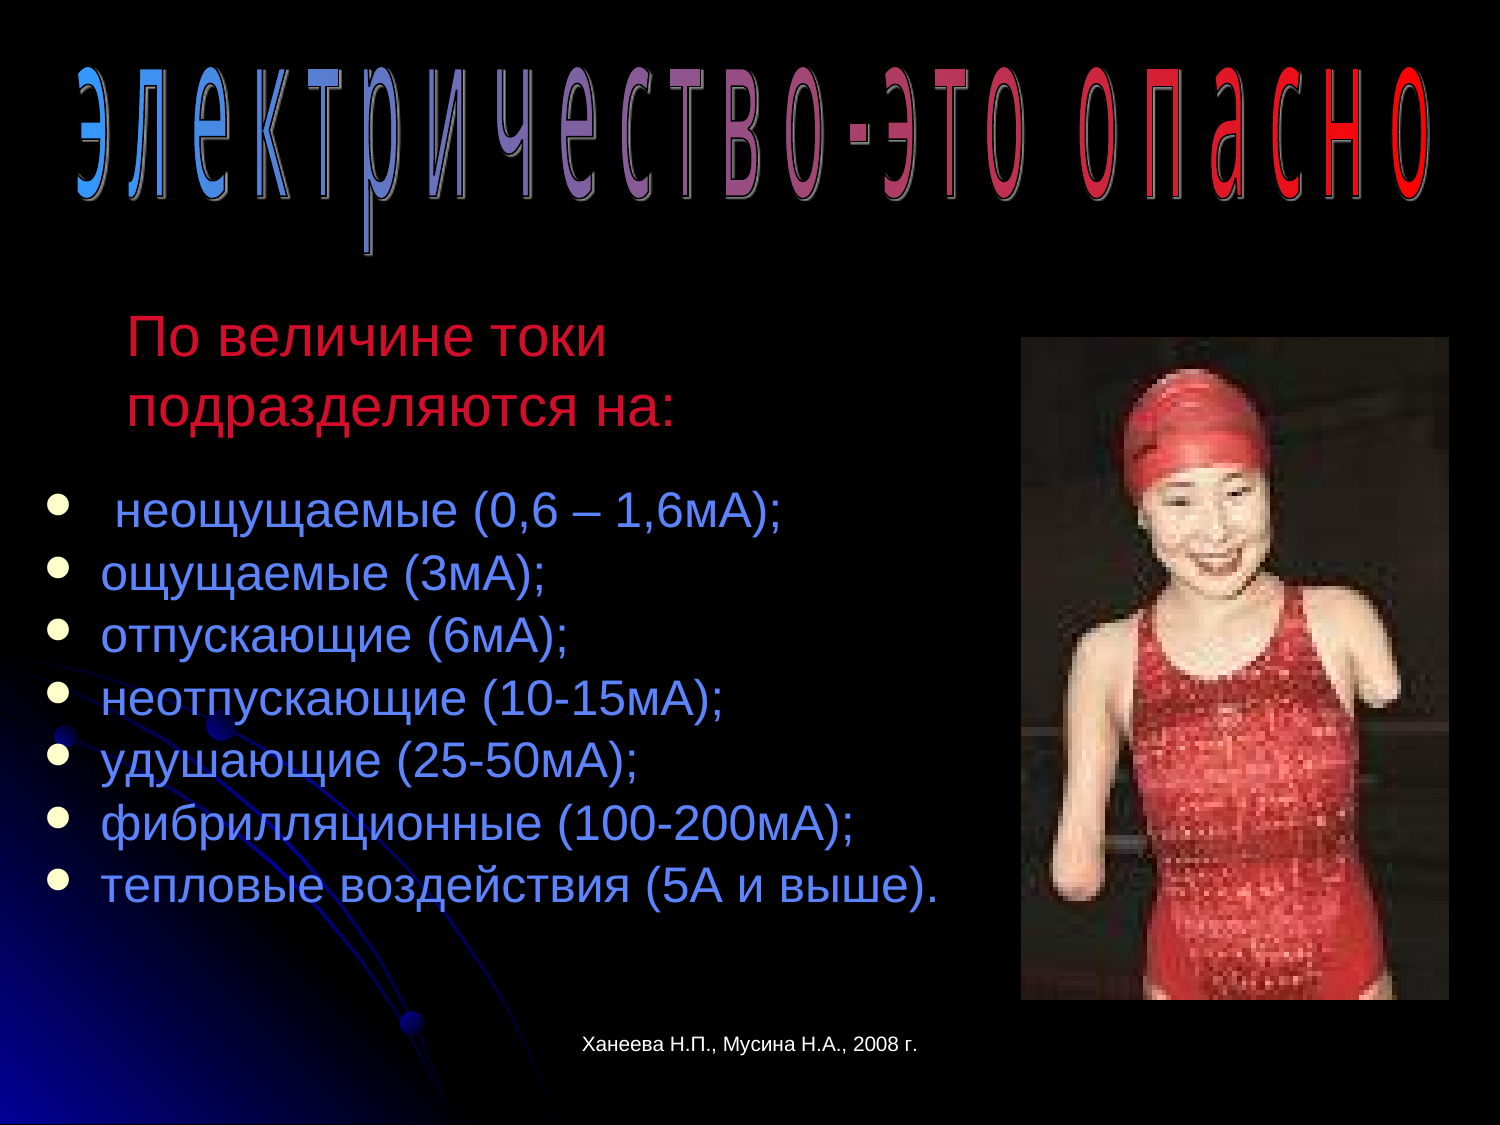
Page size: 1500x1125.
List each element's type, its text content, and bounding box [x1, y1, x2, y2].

text_box электричество-это опасно [307, 68, 339, 197]
text_box электричество-это опасно [1271, 66, 1300, 199]
text_box электричество-это опасно [1325, 68, 1359, 197]
text_box электричество-это опасно [934, 68, 966, 197]
text_box электричество-это опасно [725, 68, 758, 197]
text_box электричество-это опасно [76, 66, 107, 199]
text_box электричество-это опасно [1146, 68, 1179, 197]
text_box электричество-это опасно [986, 66, 1022, 199]
text_box электричество-это опасно [1078, 66, 1115, 199]
text_box электричество-это опасно [1391, 66, 1427, 199]
text_box электричество-это опасно [560, 66, 593, 199]
list неощущаемые (0,6 – 1,6мА); ощущаемые (3мА); отпускающие (6мА); неотпускающие (10-15мА); удушающие (25-50мА); фибрилляционные (100-200мА); тепловые воздействия (5А и выше). [29, 479, 999, 1024]
text_box электричество-это опасно [496, 68, 529, 197]
text_box электричество-это опасно [1210, 66, 1242, 199]
text_box электричество-это опасно [883, 66, 914, 199]
text_box электричество-это опасно [256, 68, 288, 197]
text_box электричество-это опасно [669, 68, 701, 197]
text_box По величине токи подразделяются на: [112, 290, 703, 447]
picture [1021, 337, 1449, 1000]
text_box электричество-это опасно [621, 66, 649, 199]
text_box электричество-это опасно [127, 68, 163, 198]
text_box электричество-это опасно [785, 66, 821, 199]
text_box электричество-это опасно [428, 68, 463, 197]
text_box электричество-это опасно [363, 66, 397, 254]
text_box электричество-это опасно [193, 66, 227, 199]
